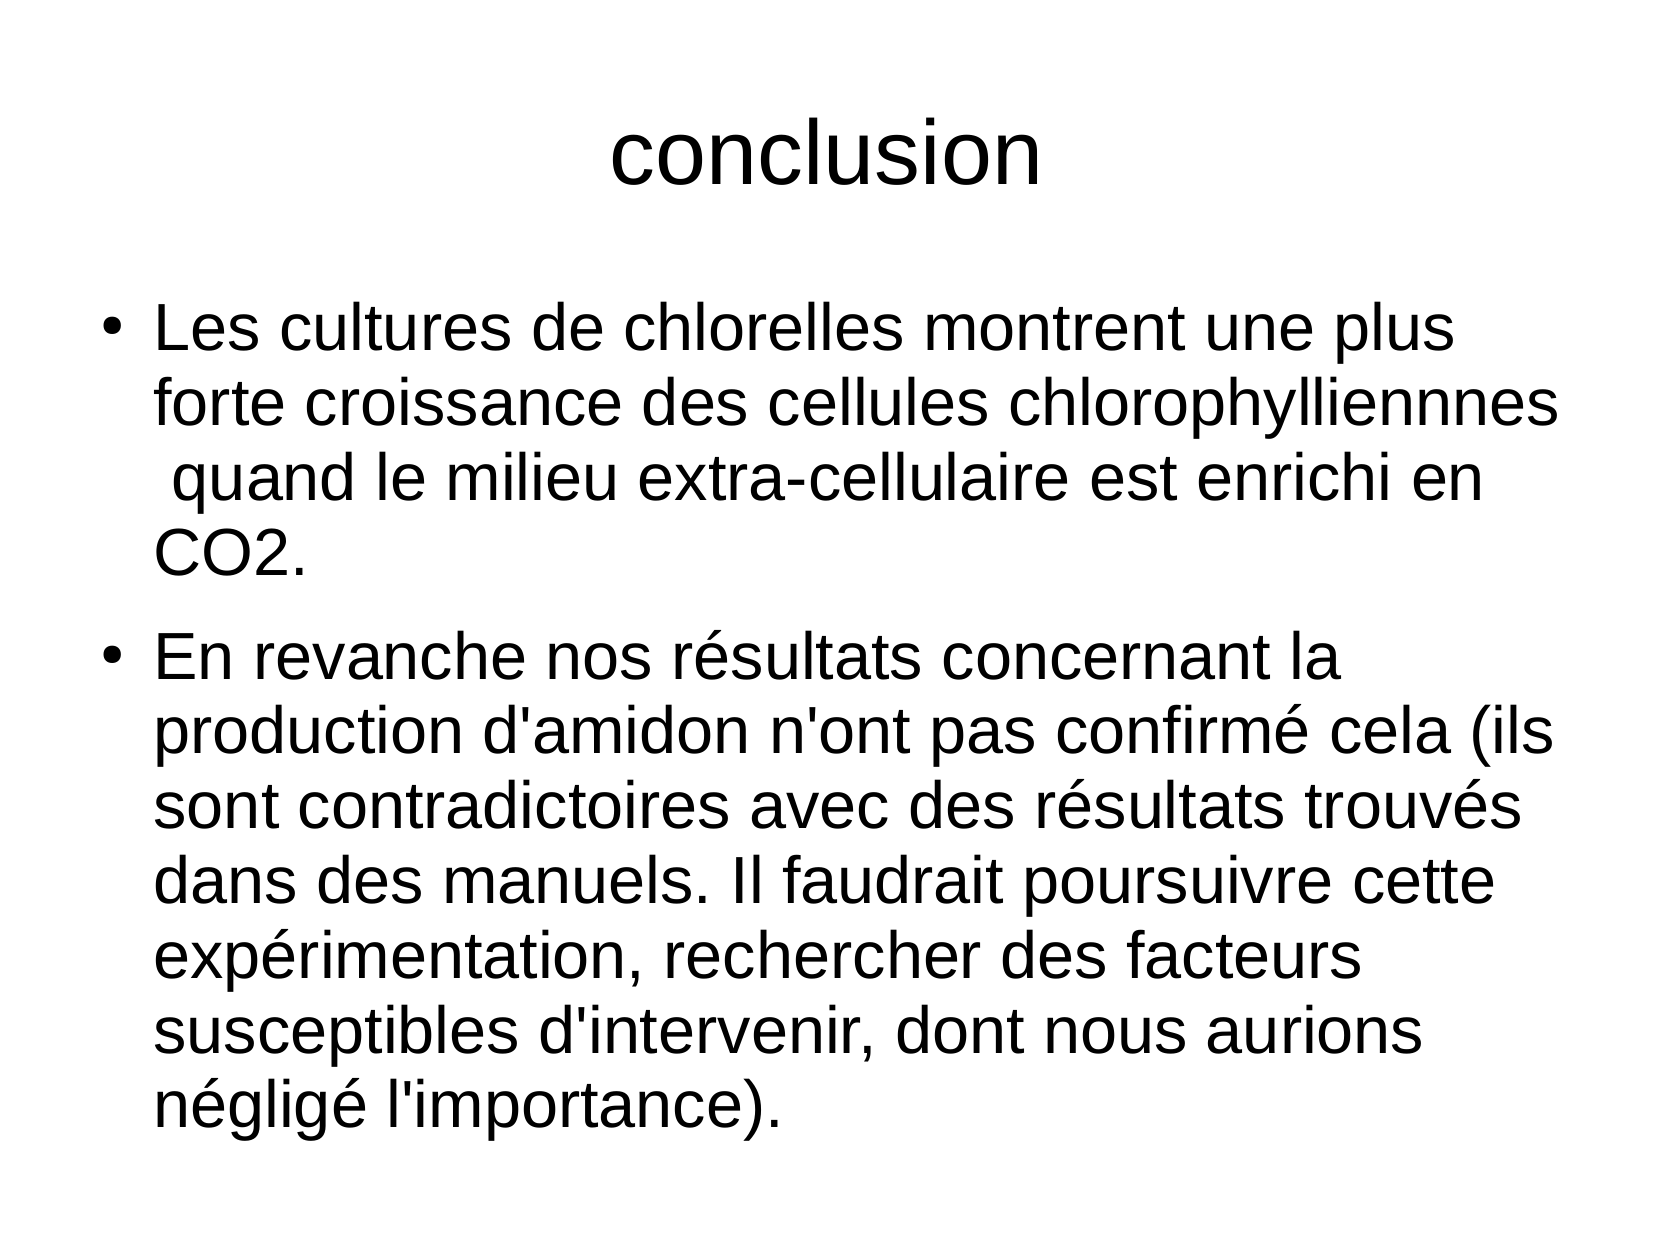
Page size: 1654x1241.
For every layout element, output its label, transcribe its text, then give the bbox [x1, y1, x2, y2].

title conclusion [82, 56, 1571, 250]
list Les cultures de chlorelles montrent une plus forte croissance des cellules chlorophylliennnes quand le milieu extra-cellulaire est enrichi en CO2. En revanche nos résultats concernant la production d'amidon n'ont pas confirmé cela (ils sont contradictoires avec des résultats trouvés dans des manuels. Il faudrait poursuivre cette expérimentation, rechercher des facteurs susceptibles d'intervenir, dont nous aurions négligé l'importance). [82, 290, 1571, 1241]
